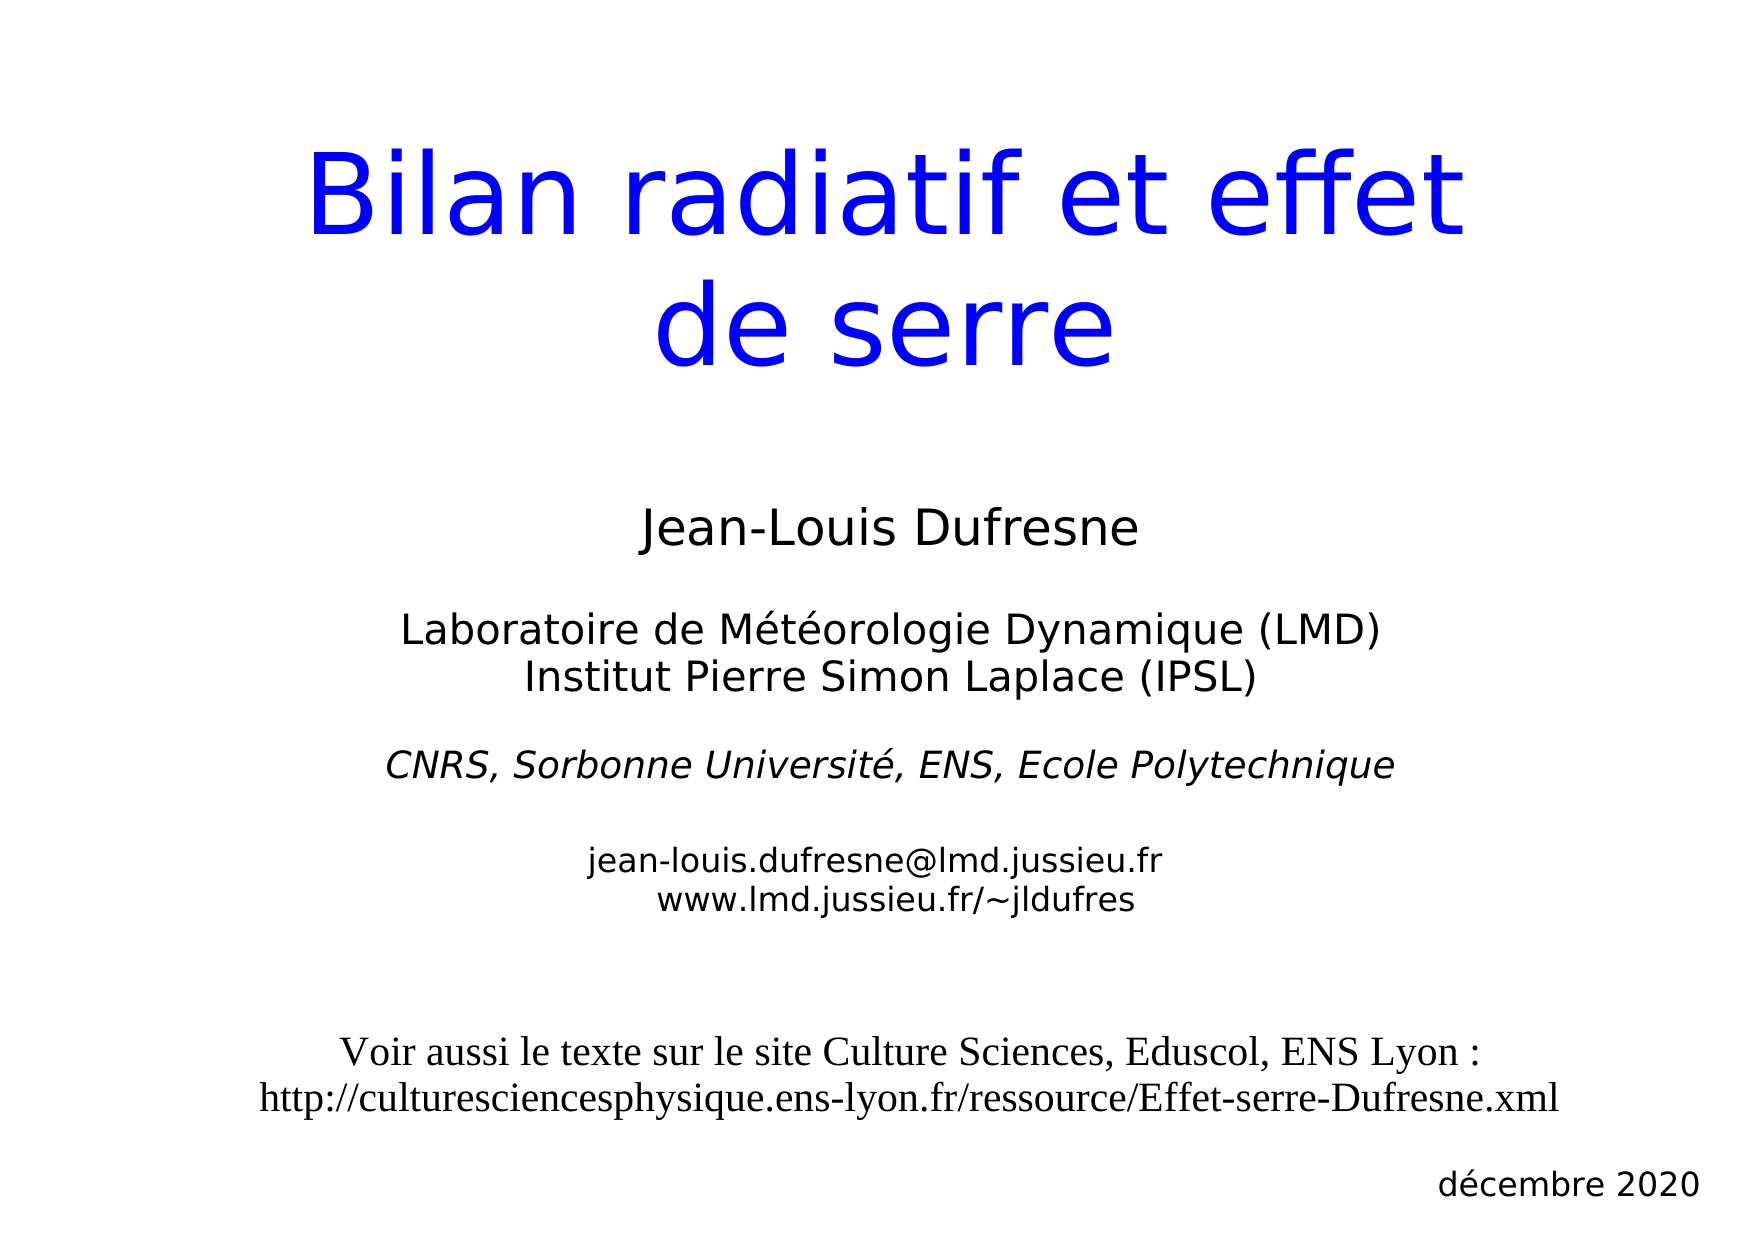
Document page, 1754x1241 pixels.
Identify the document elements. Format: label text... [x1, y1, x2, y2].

text_box Bilan radiatif et effet de serre [255, 129, 1515, 393]
text_box décembre 2020 [1382, 1158, 1716, 1212]
text_box Voir aussi le texte sur le site Culture Sciences, Eduscol, ENS Lyon : http://culturesciencesphysique.ens-lyon.fr/ressource/Effet-serre-Dufresne.xml [135, 1020, 1686, 1175]
text_box Jean-Louis Dufresne Laboratoire de Météorologie Dynamique (LMD)‏ Institut Pierre Simon Laplace (IPSL) CNRS, Sorbonne Université, ENS, Ecole Polytechnique jean-louis.dufresne@lmd.jussieu.fr www.lmd.jussieu.fr/~jldufres [283, 493, 1499, 927]
